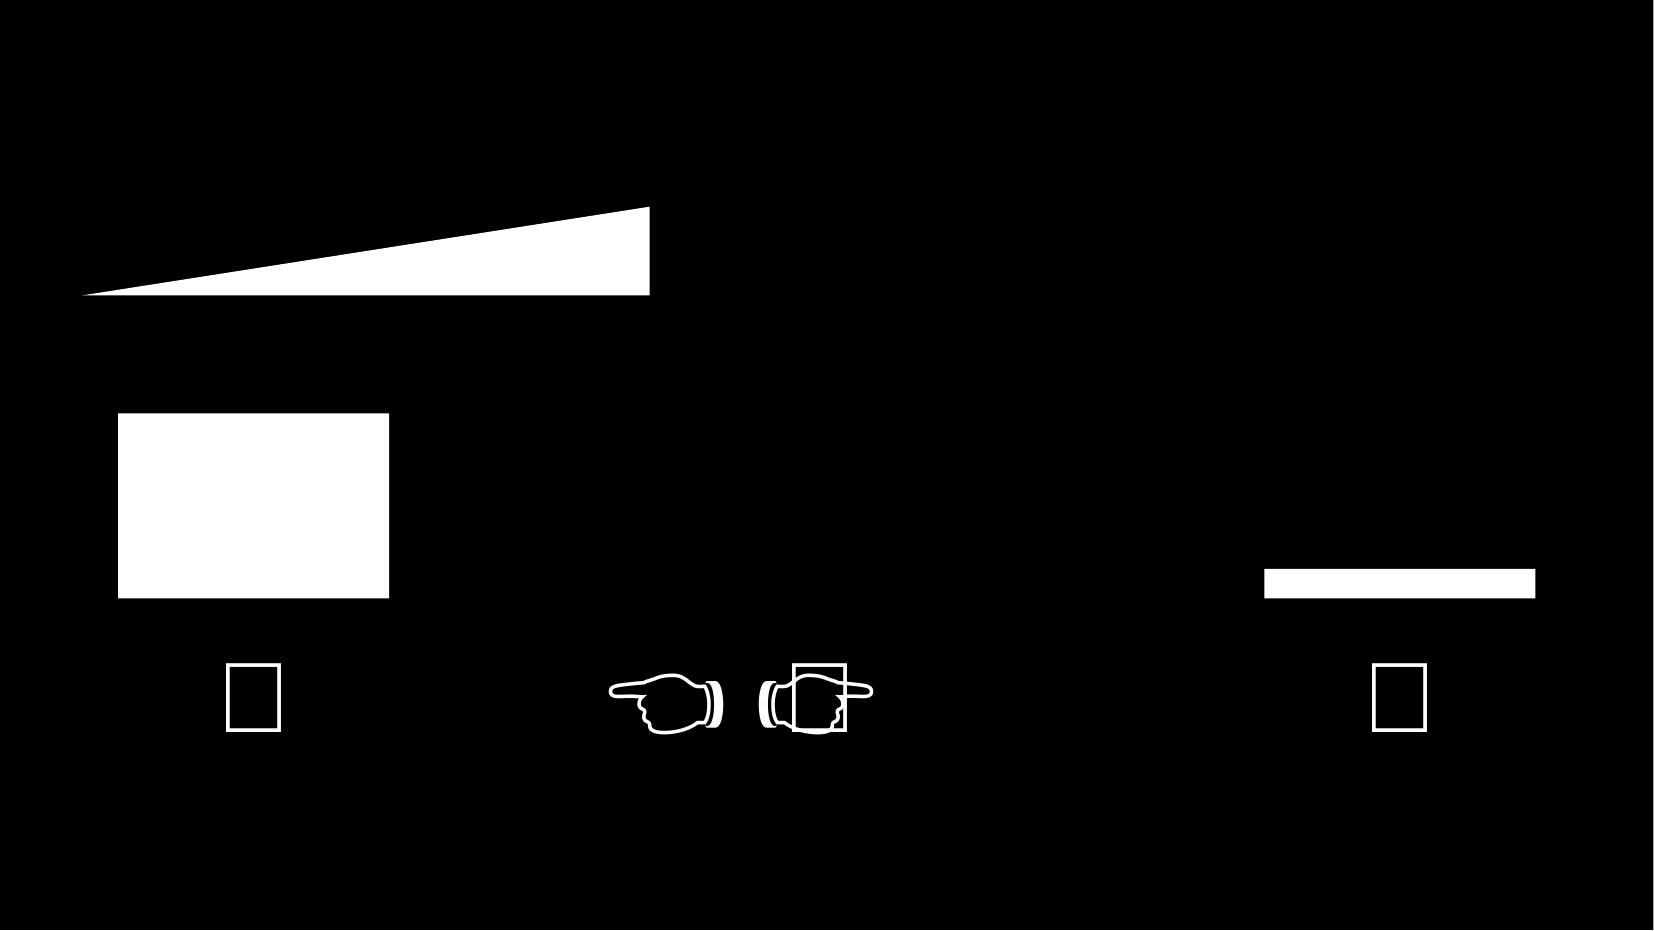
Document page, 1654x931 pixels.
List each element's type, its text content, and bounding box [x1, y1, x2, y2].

list 🥕 [118, 598, 389, 798]
text_box [118, 413, 390, 598]
text_box [82, 206, 650, 296]
list 🏒 [1265, 598, 1536, 798]
text_box [1264, 568, 1536, 598]
list 👈 🤓 👉 [389, 598, 1265, 798]
